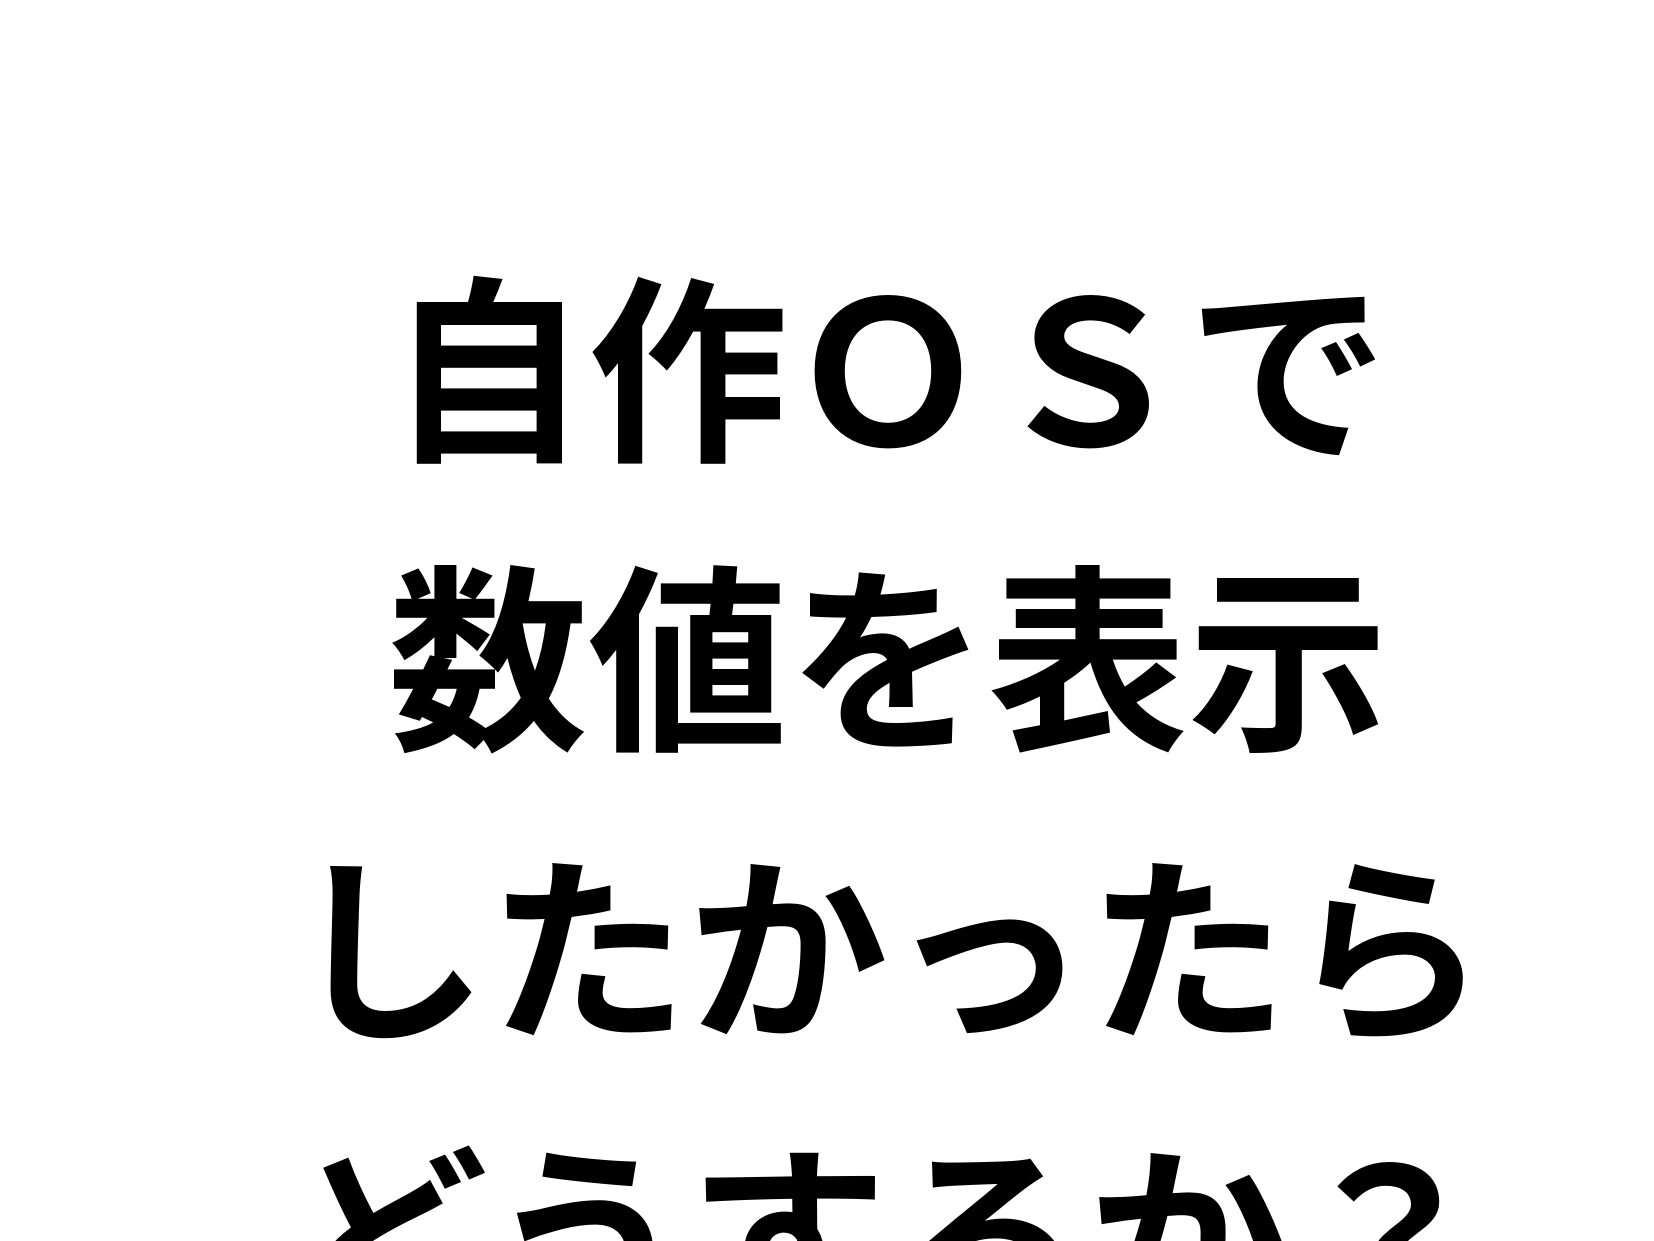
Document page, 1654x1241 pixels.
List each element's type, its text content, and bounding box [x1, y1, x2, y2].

text_box 自作ＯＳで 数値を表示 したかったら どうするか？ [273, 206, 1388, 1023]
